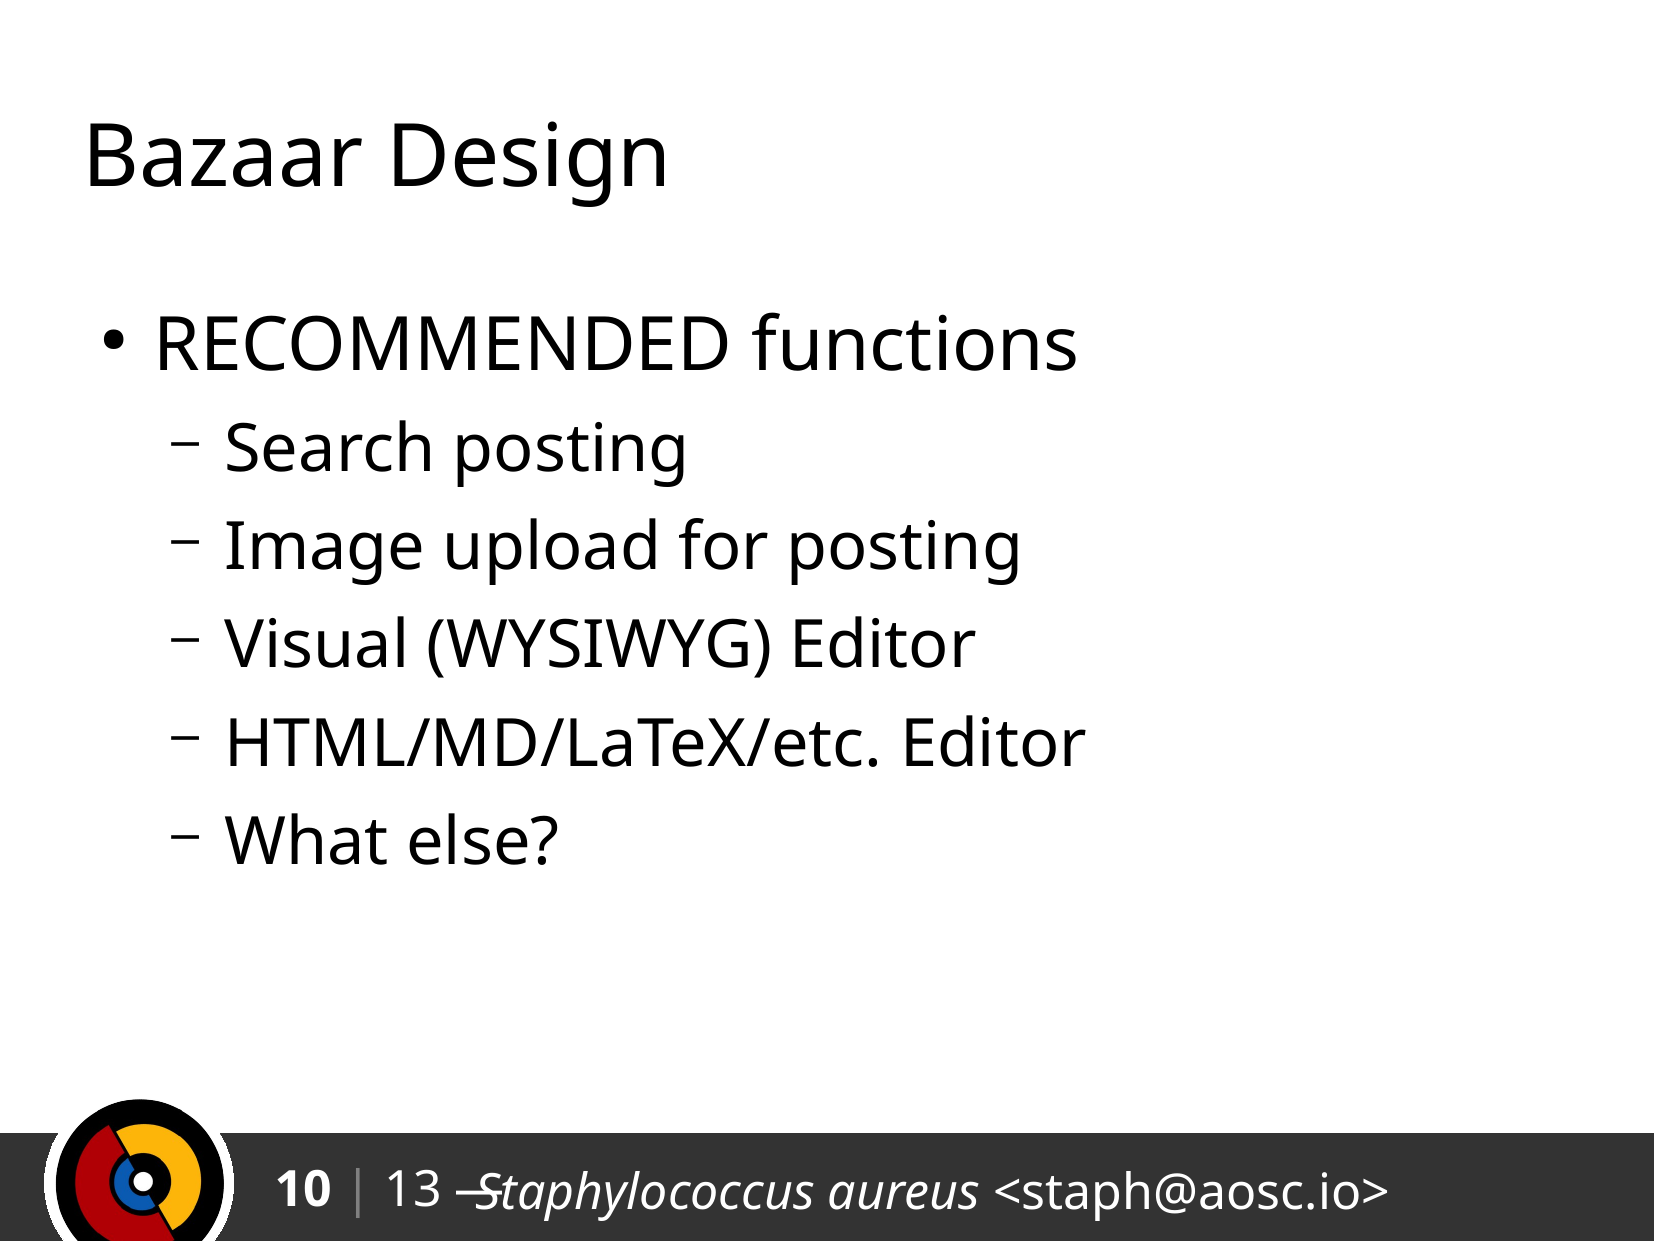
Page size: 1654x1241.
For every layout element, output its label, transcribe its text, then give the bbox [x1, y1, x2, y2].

picture [20, 1064, 259, 1241]
list RECOMMENDED functions Search posting Image upload for posting Visual (WYSIWYG) Editor HTML/MD/LaTeX/etc. Editor What else? [82, 290, 1571, 1010]
title Bazaar Design [82, 49, 1571, 257]
